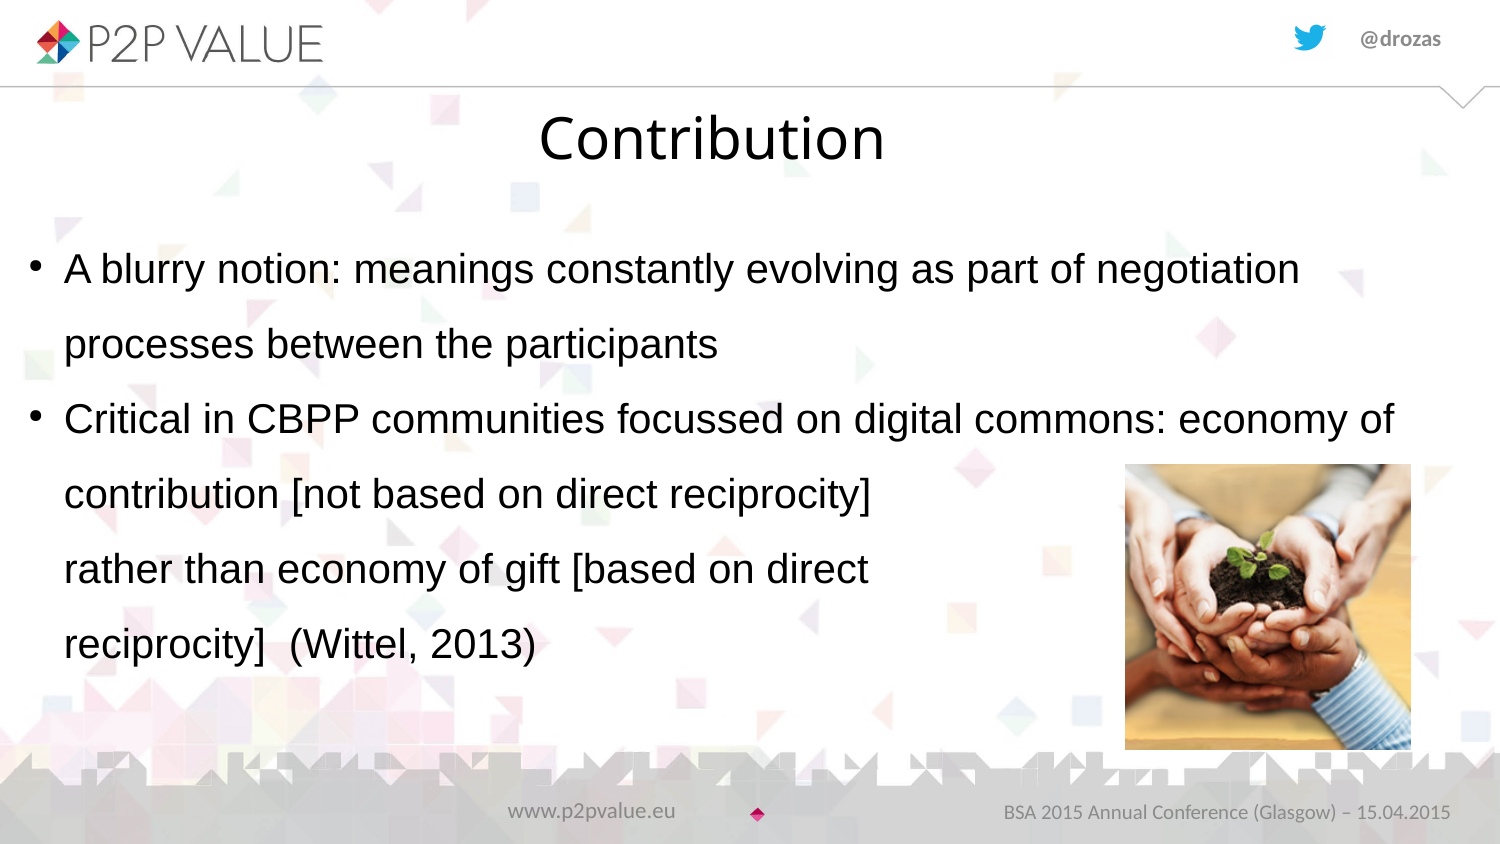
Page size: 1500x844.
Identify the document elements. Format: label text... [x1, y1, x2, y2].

subtitle A blurry notion: meanings constantly evolving as part of negotiation processes between the participants Critical in CBPP communities focussed on digital commons: economy of contribution [not based on direct reciprocity] rather than economy of gift [based on direct reciprocity] (Wittel, 2013) [15, 210, 1496, 766]
title Contribution [60, 92, 1366, 181]
picture [0, 0, 1500, 844]
text_box @drozas [1333, 15, 1455, 60]
text_box BSA 2015 Annual Conference (Glasgow) – 15.04.2015 [777, 788, 1470, 834]
text_box www.p2pvalue.eu [501, 789, 720, 829]
